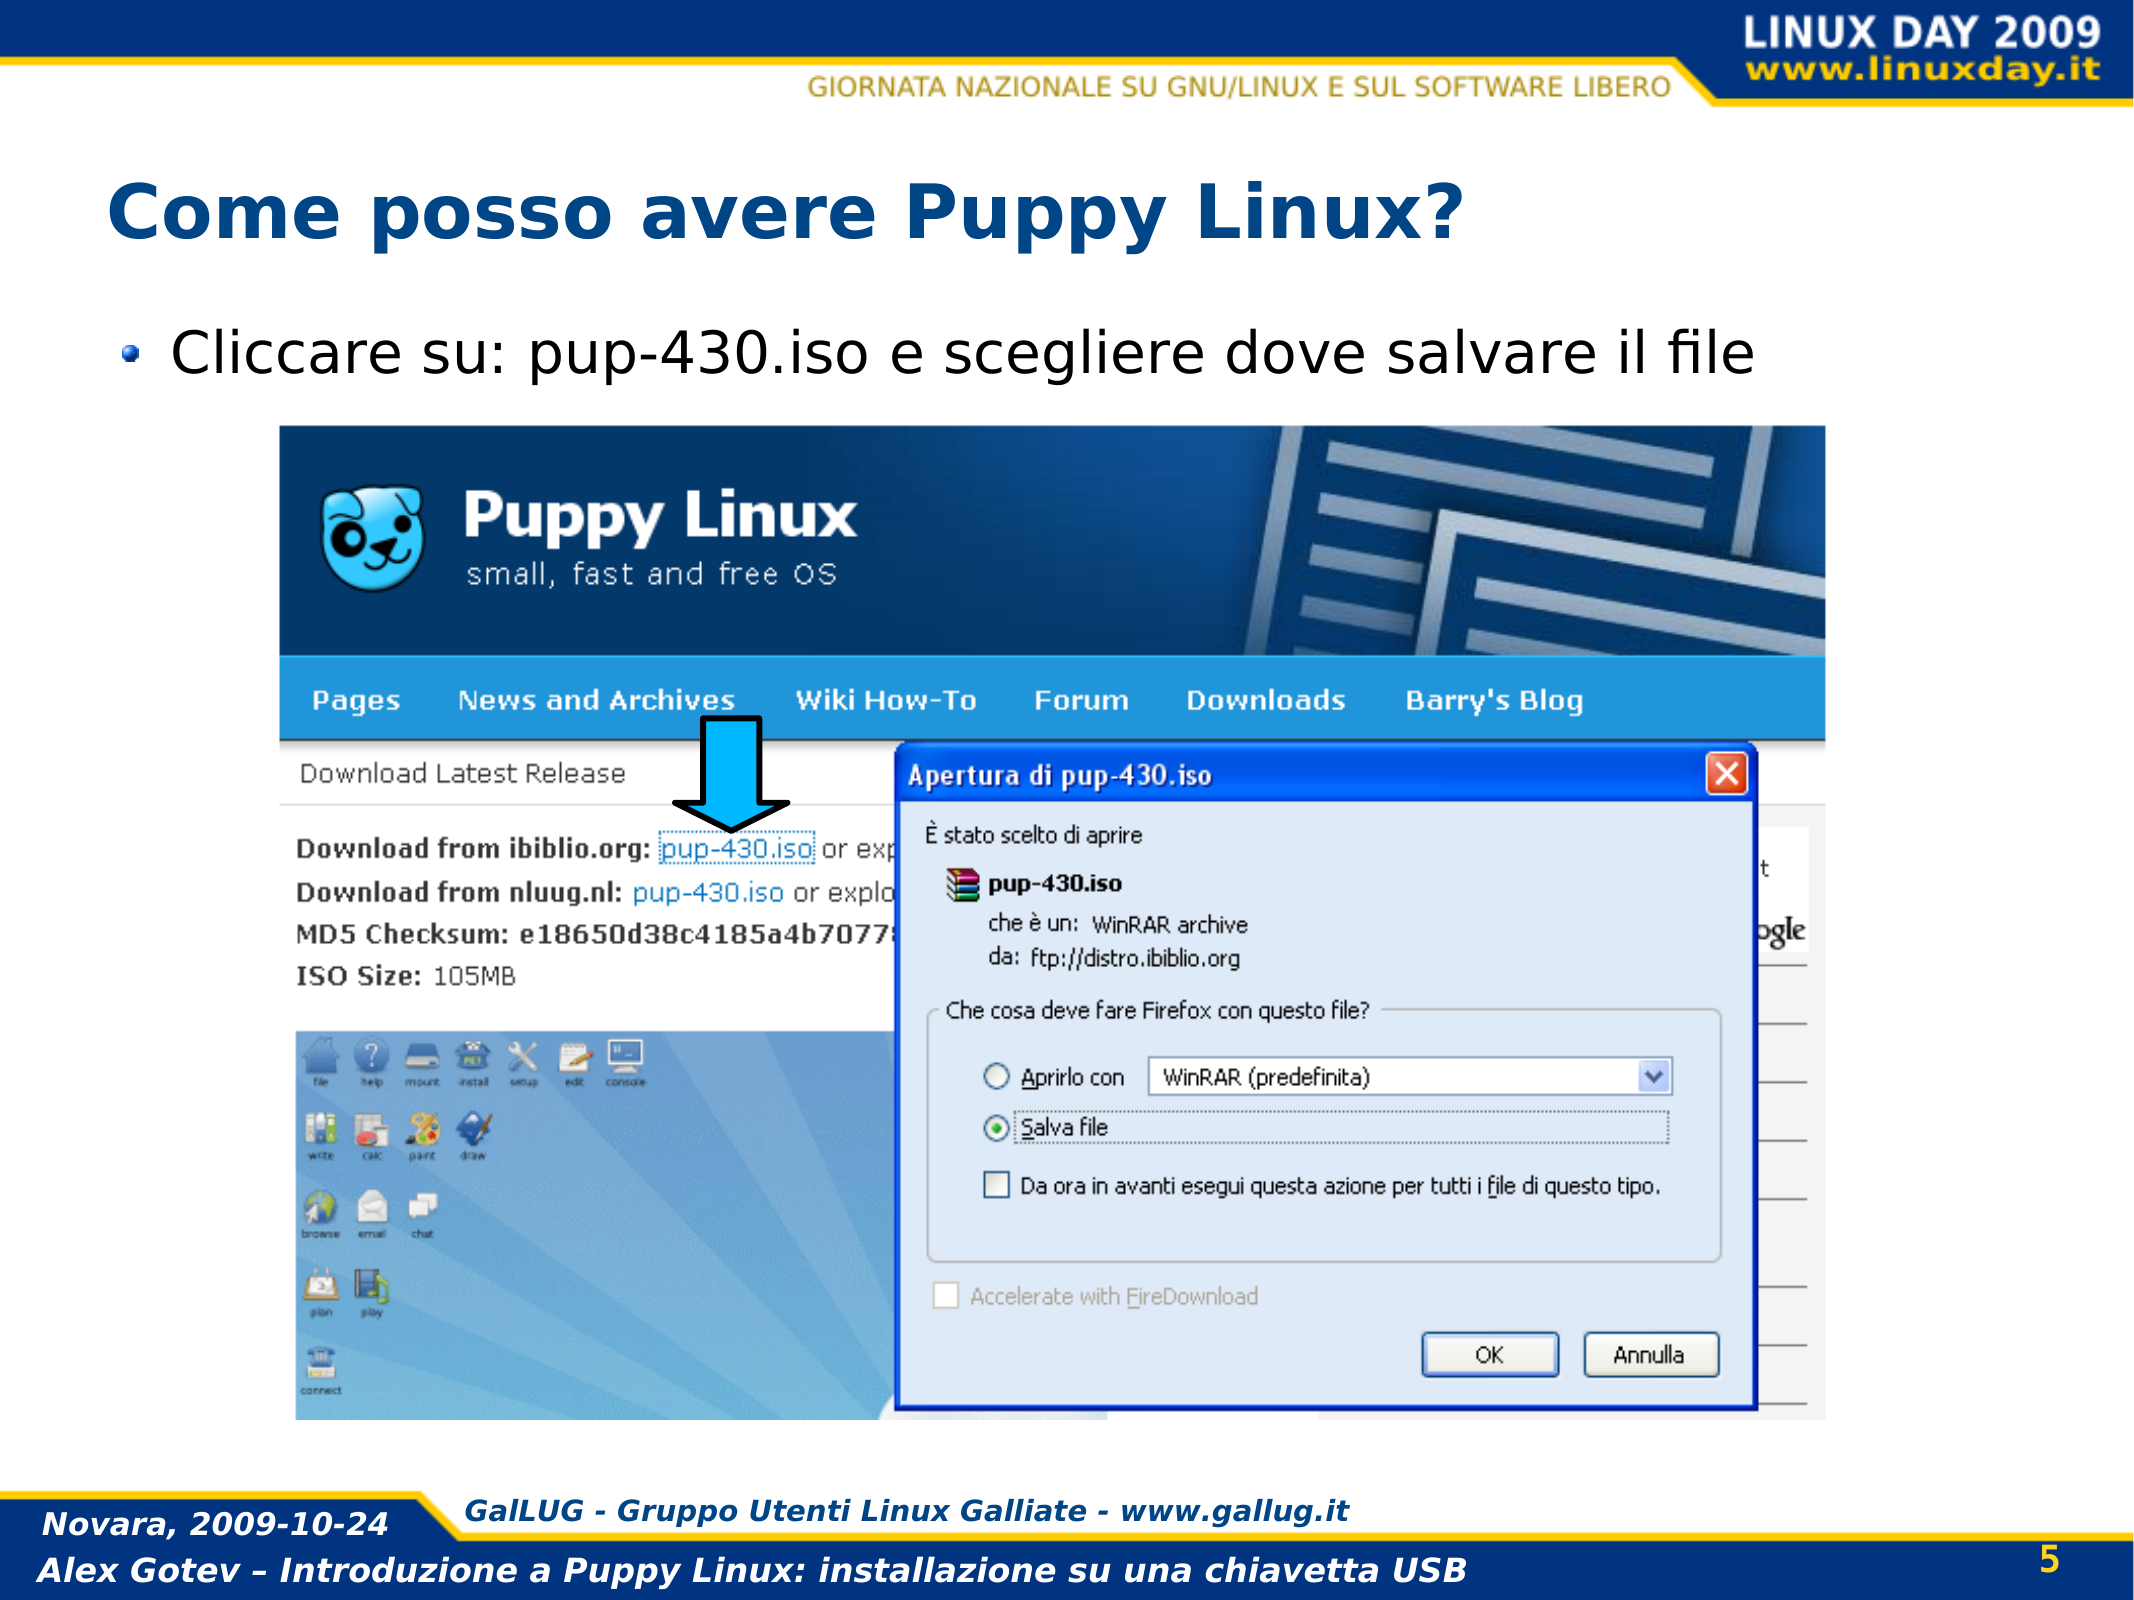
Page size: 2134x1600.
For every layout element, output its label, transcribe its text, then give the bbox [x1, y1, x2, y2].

picture [0, 0, 2134, 1600]
list Cliccare su: pup-430.iso e scegliere dove salvare il file [106, 319, 2027, 413]
title Come posso avere Puppy Linux? [106, 159, 2080, 267]
text_box [674, 718, 788, 831]
